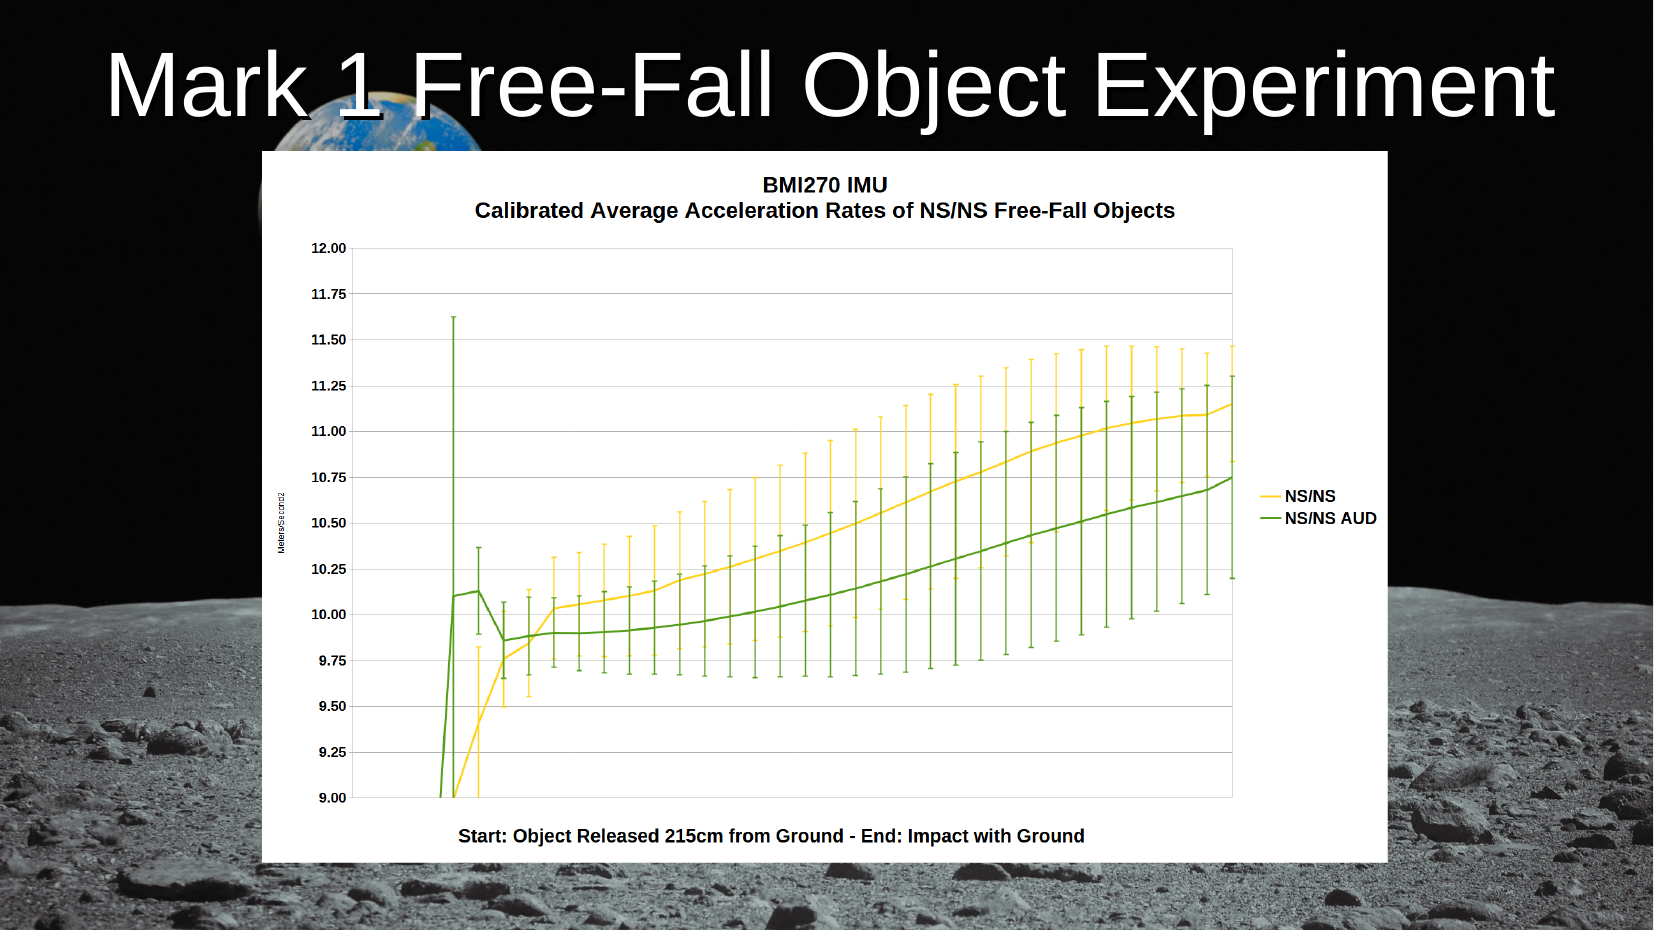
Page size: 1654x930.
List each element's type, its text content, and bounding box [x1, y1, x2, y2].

title Mark 1 Free-Fall Object Experiment [87, 0, 1576, 188]
picture [0, 0, 1654, 930]
